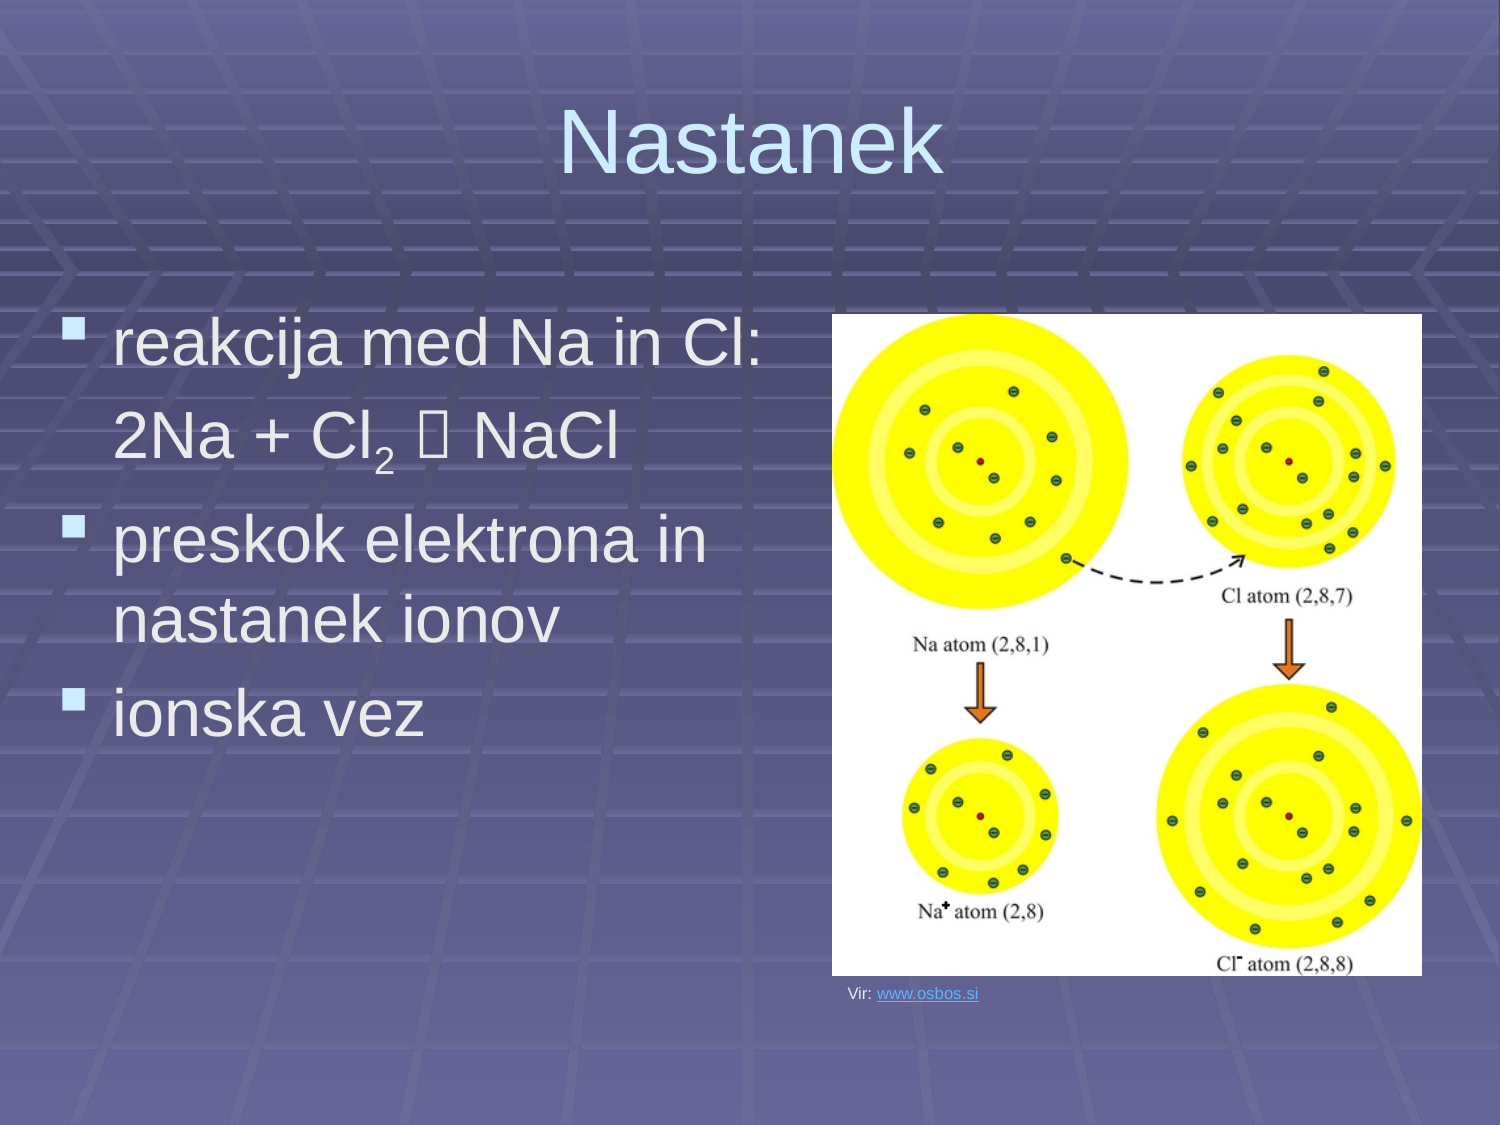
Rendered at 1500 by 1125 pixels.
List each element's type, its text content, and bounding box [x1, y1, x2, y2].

picture [832, 314, 1422, 976]
text_box Vir: www.osbos.si [832, 976, 1188, 1011]
title Nastanek [76, 42, 1427, 231]
list reakcija med Na in Cl: 2Na + Cl2  NaCl preskok elektrona in nastanek ionov ionska vez [41, 290, 786, 1029]
